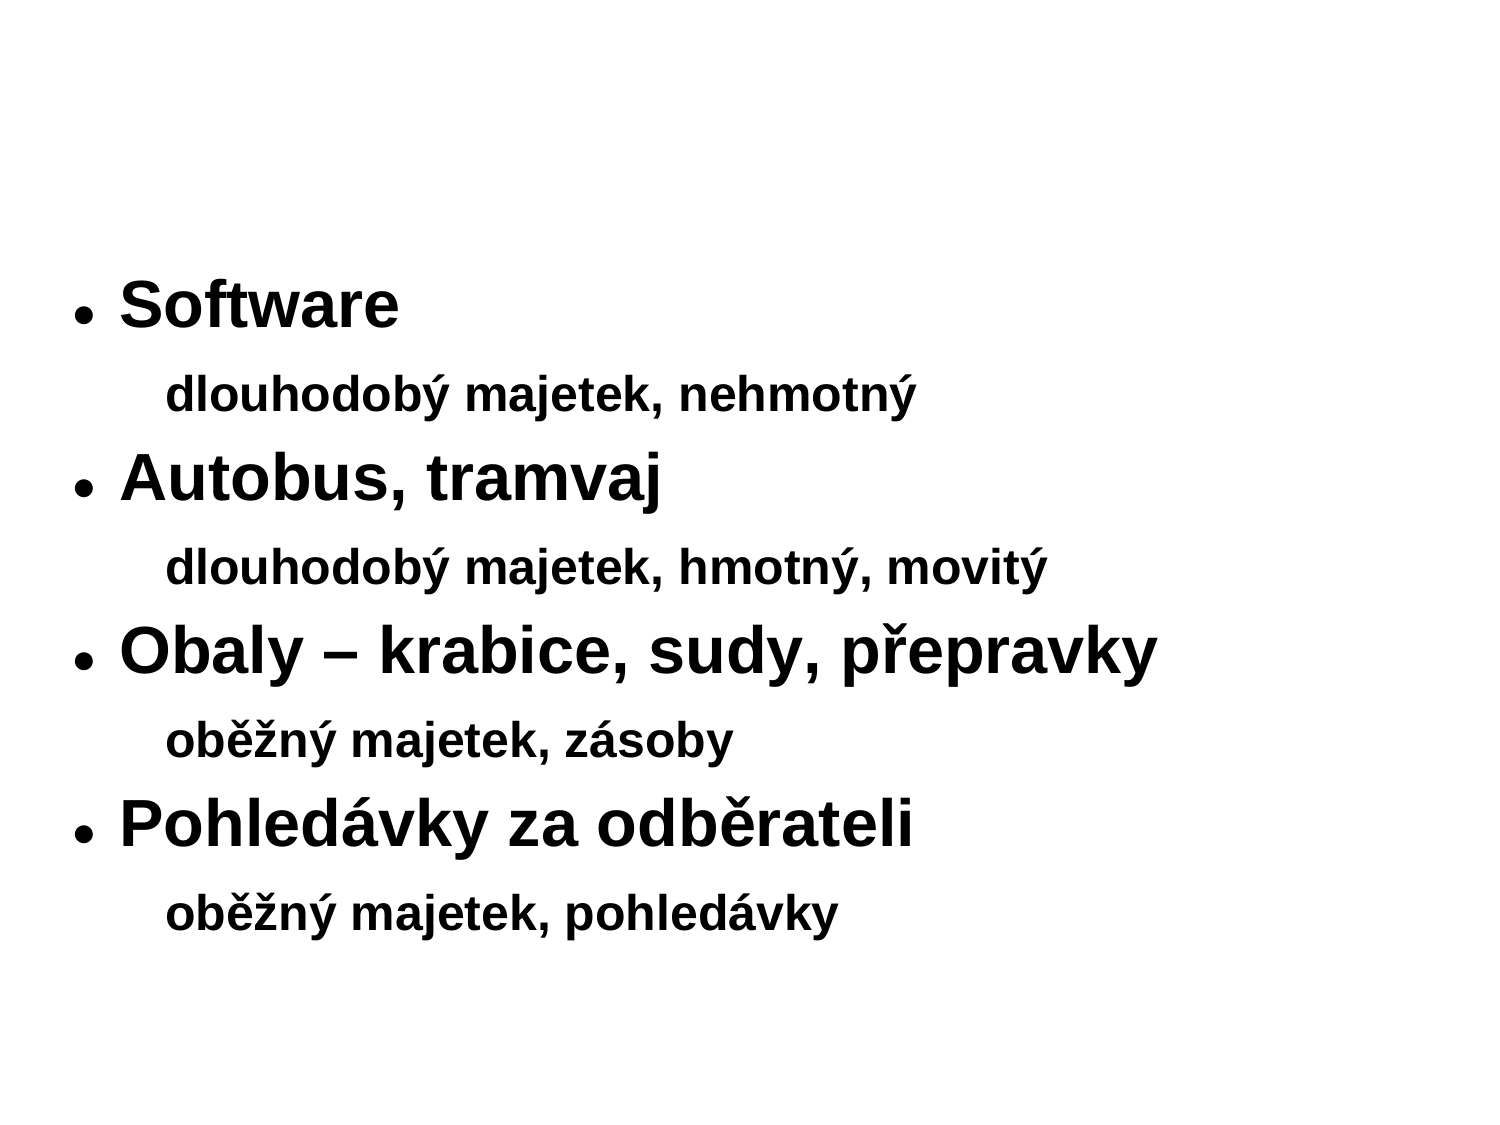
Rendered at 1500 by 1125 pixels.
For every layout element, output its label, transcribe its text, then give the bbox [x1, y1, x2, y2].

list ● Software dlouhodobý majetek, nehmotný ● Autobus, tramvaj dlouhodobý majetek, hmotný, movitý ● Obaly – krabice, sudy, přepravky oběžný majetek, zásoby ● Pohledávky za odběrateli oběžný majetek, pohledávky [0, 262, 1426, 1006]
